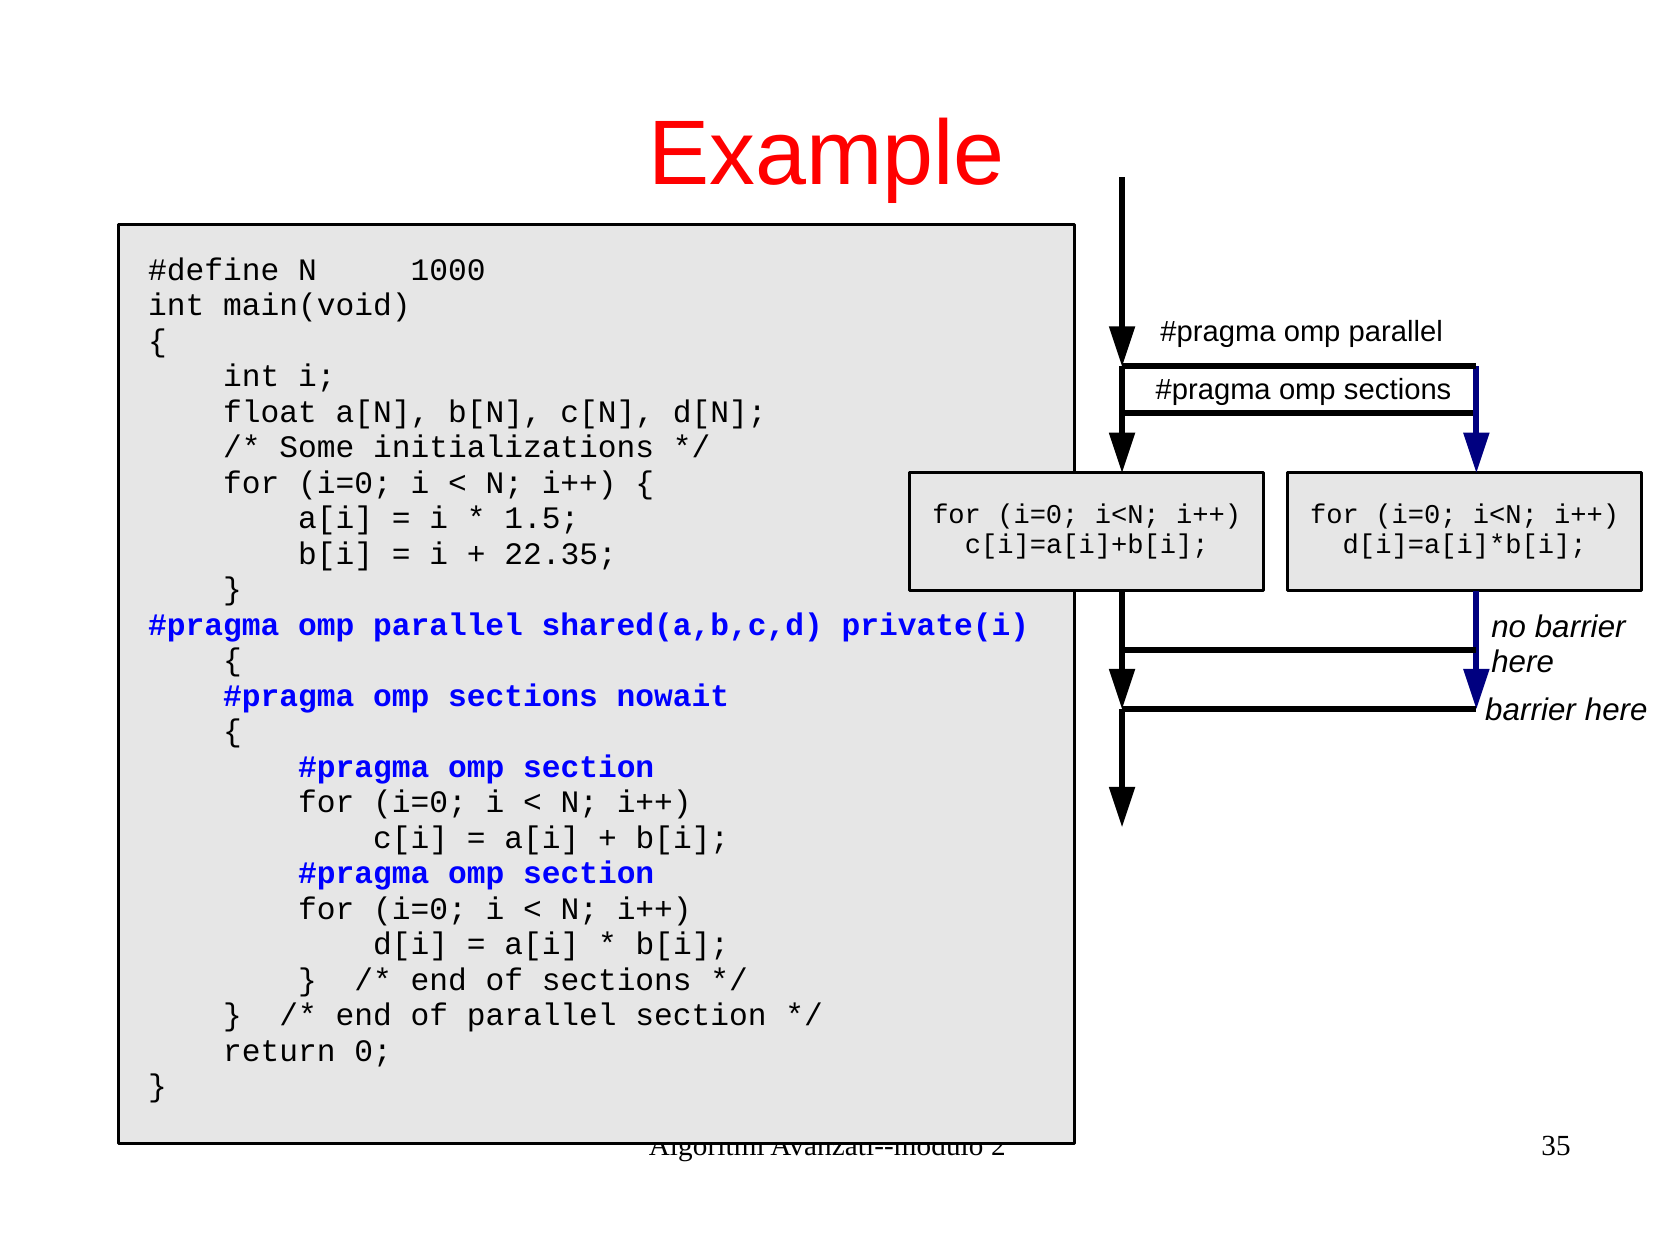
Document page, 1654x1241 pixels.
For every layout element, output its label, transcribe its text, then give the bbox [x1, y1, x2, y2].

title Example [82, 49, 1571, 257]
text_box #pragma omp sections [1140, 366, 1467, 414]
text_box for (i=0; i<N; i++) d[i]=a[i]*b[i]; [1287, 472, 1642, 591]
text_box #pragma omp parallel [1145, 307, 1459, 355]
text_box no barrier here [1476, 602, 1654, 685]
text_box barrier here [1470, 685, 1654, 736]
text_box #define N 1000 int main(void) { int i; float a[N], b[N], c[N], d[N]; /* Some initializations */ for (i=0; i < N; i++) { a[i] = i * 1.5; b[i] = i + 22.35; } #pragma omp parallel shared(a,b,c,d) private(i) { #pragma omp sections nowait { #pragma omp section for (i=0; i < N; i++) c[i] = a[i] + b[i]; #pragma omp section for (i=0; i < N; i++) d[i] = a[i] * b[i]; } /* end of sections */ } /* end of parallel section */ return 0; } [118, 224, 1075, 1144]
text_box for (i=0; i<N; i++) c[i]=a[i]+b[i]; [909, 472, 1264, 591]
